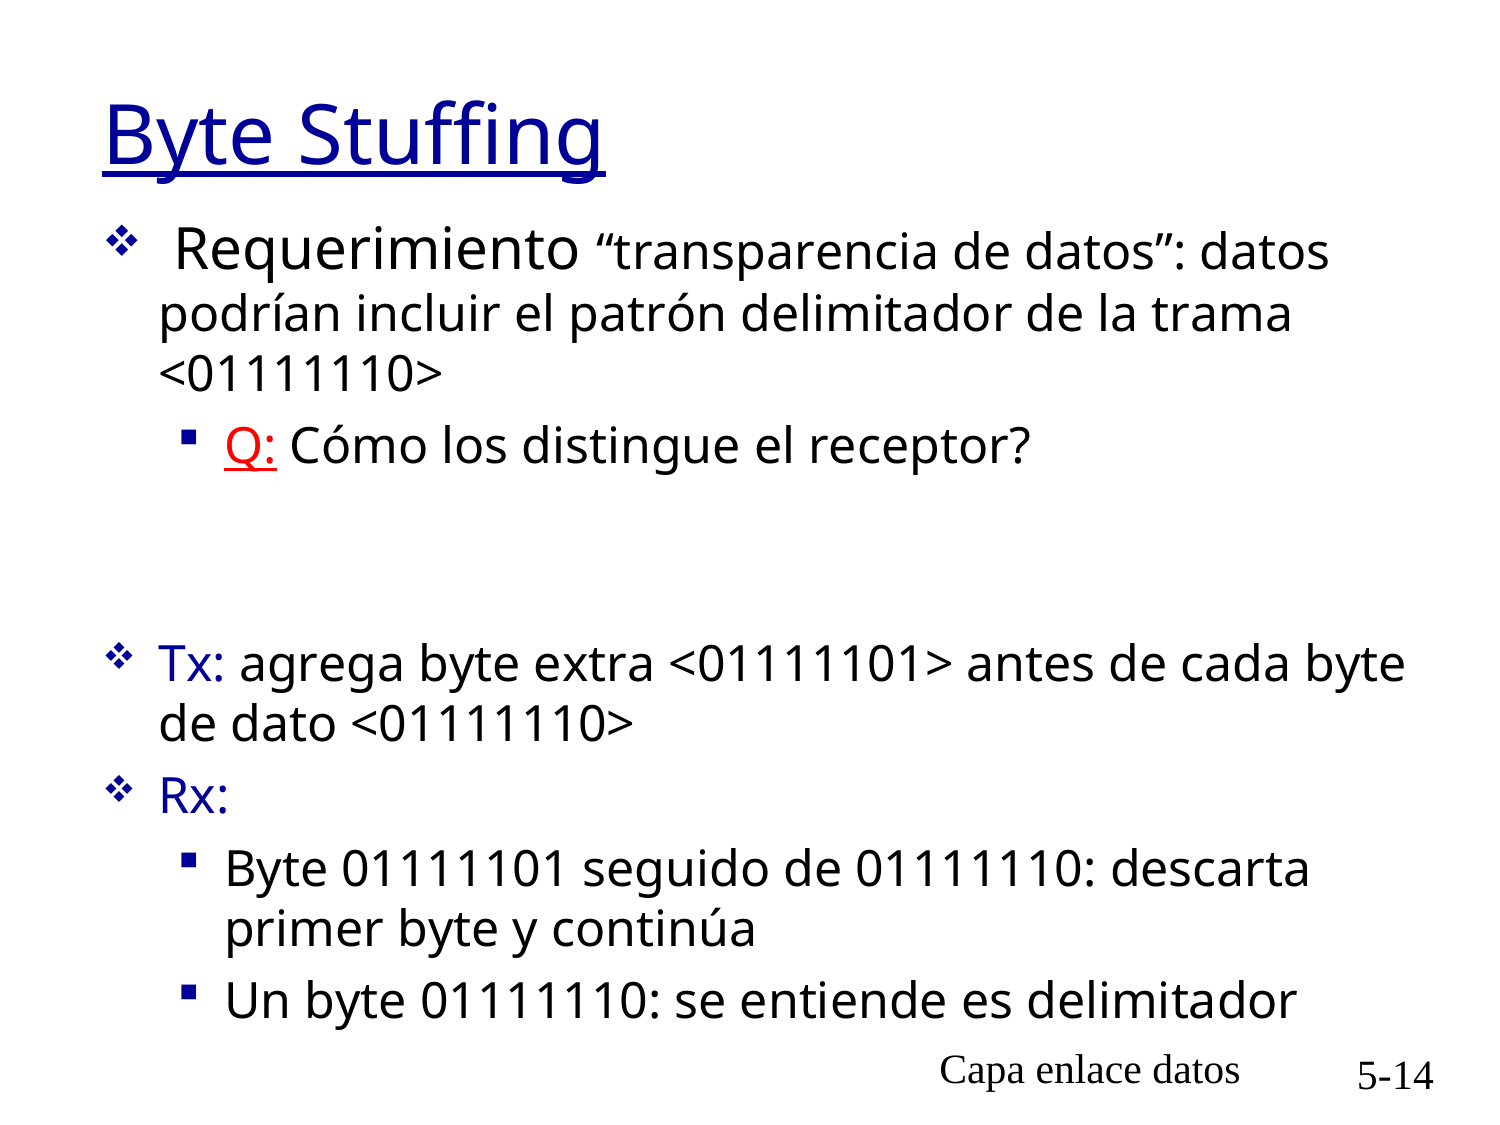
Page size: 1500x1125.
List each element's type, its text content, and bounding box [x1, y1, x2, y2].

list Requerimiento “transparencia de datos”: datos podrían incluir el patrón delimitador de la trama <01111110> Q: Cómo los distingue el receptor? Tx: agrega byte extra <01111101> antes de cada byte de dato <01111110> Rx: Byte 01111101 seguido de 01111110: descarta primer byte y continúa Un byte 01111110: se entiende es delimitador [87, 203, 1470, 1037]
title Byte Stuffing [87, 37, 1363, 203]
